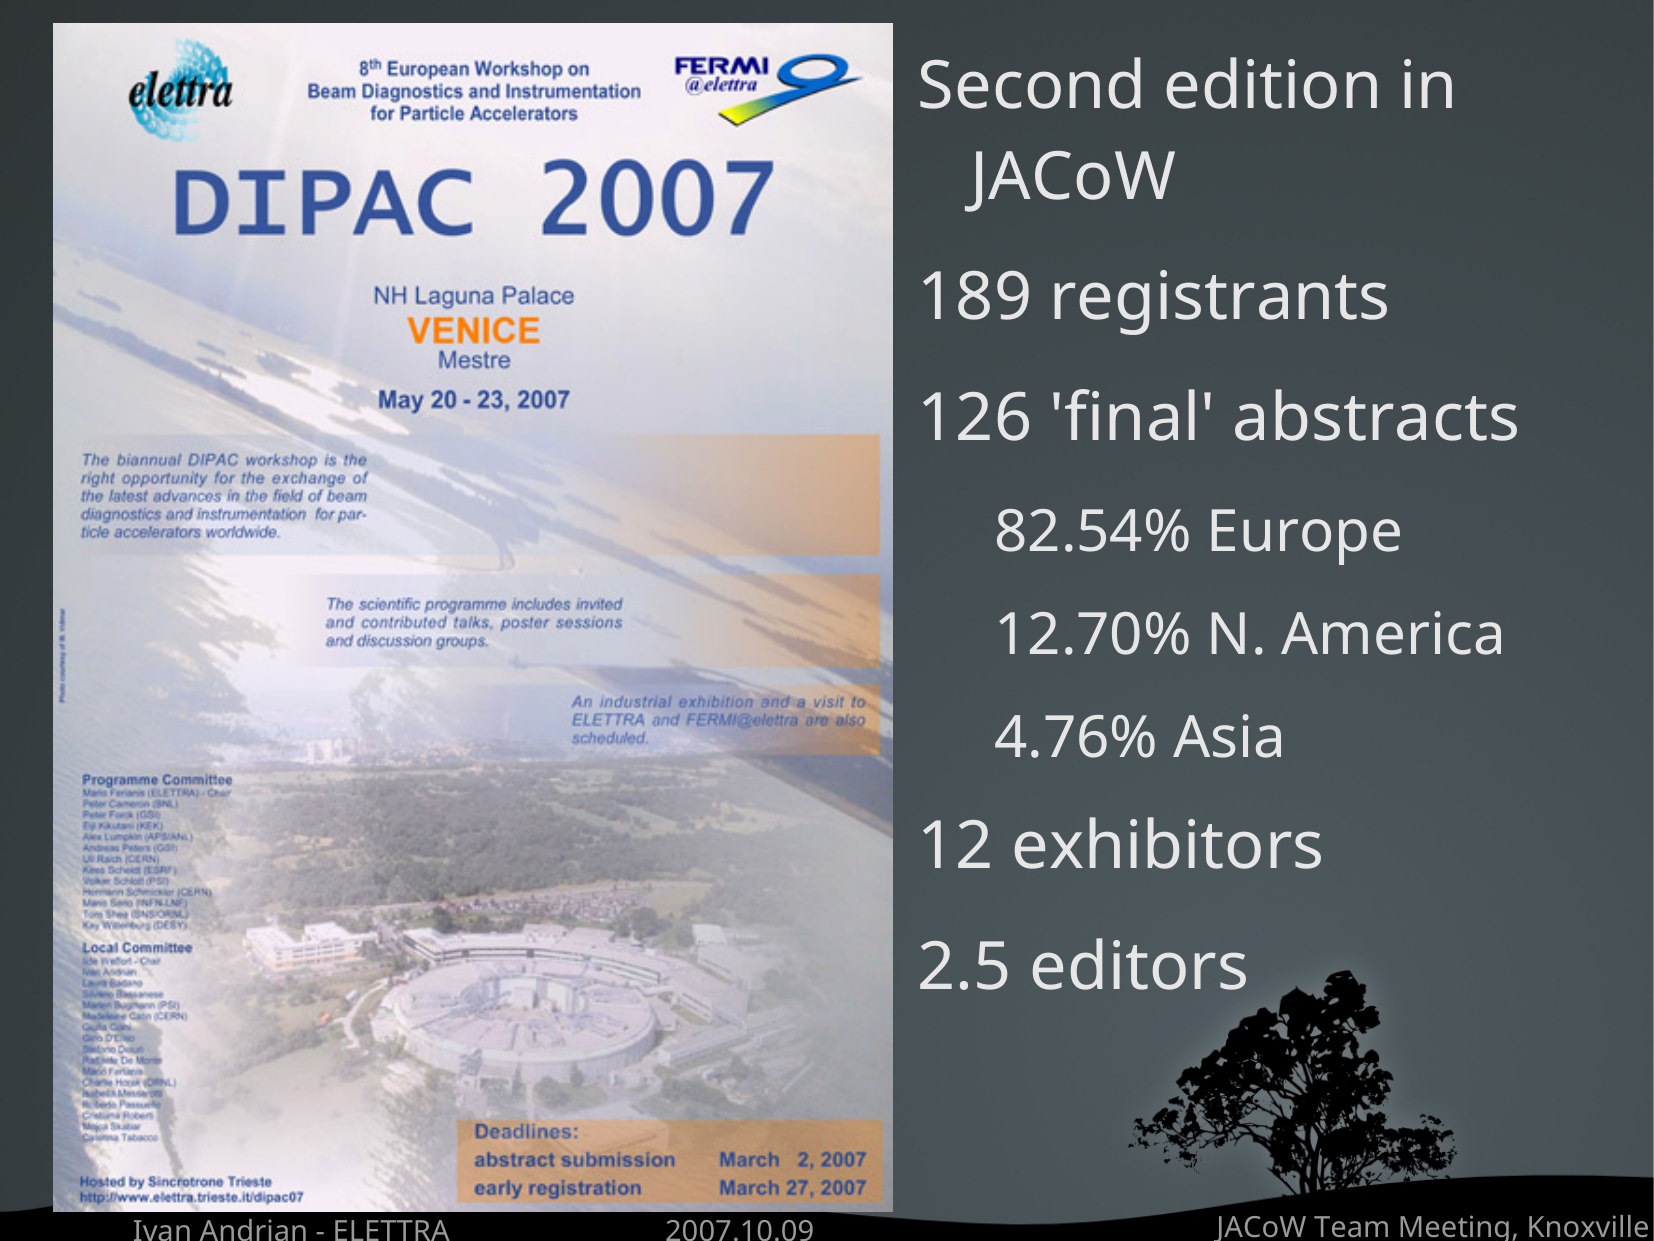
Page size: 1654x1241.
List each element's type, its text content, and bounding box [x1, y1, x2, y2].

picture [437, 1224, 443, 1232]
list Second edition in JACoW 189 registrants 126 'final' abstracts 82.54% Europe 12.70% N. America 4.76% Asia 12 exhibitors 2.5 editors [900, 37, 1571, 1109]
picture [295, 1227, 303, 1241]
picture [784, 1222, 793, 1239]
picture [389, 1222, 403, 1241]
picture [0, 0, 1654, 1241]
picture [205, 1224, 211, 1232]
picture [179, 1227, 187, 1241]
picture [161, 1233, 168, 1239]
picture [801, 1222, 810, 1231]
picture [202, 1235, 215, 1241]
picture [1497, 1223, 1506, 1235]
picture [240, 1227, 249, 1239]
picture [277, 1233, 284, 1239]
picture [685, 1222, 694, 1239]
picture [417, 1222, 425, 1230]
picture [760, 1222, 769, 1239]
picture [702, 1222, 711, 1239]
picture [223, 1227, 231, 1241]
picture [417, 1232, 426, 1241]
picture [434, 1235, 447, 1241]
